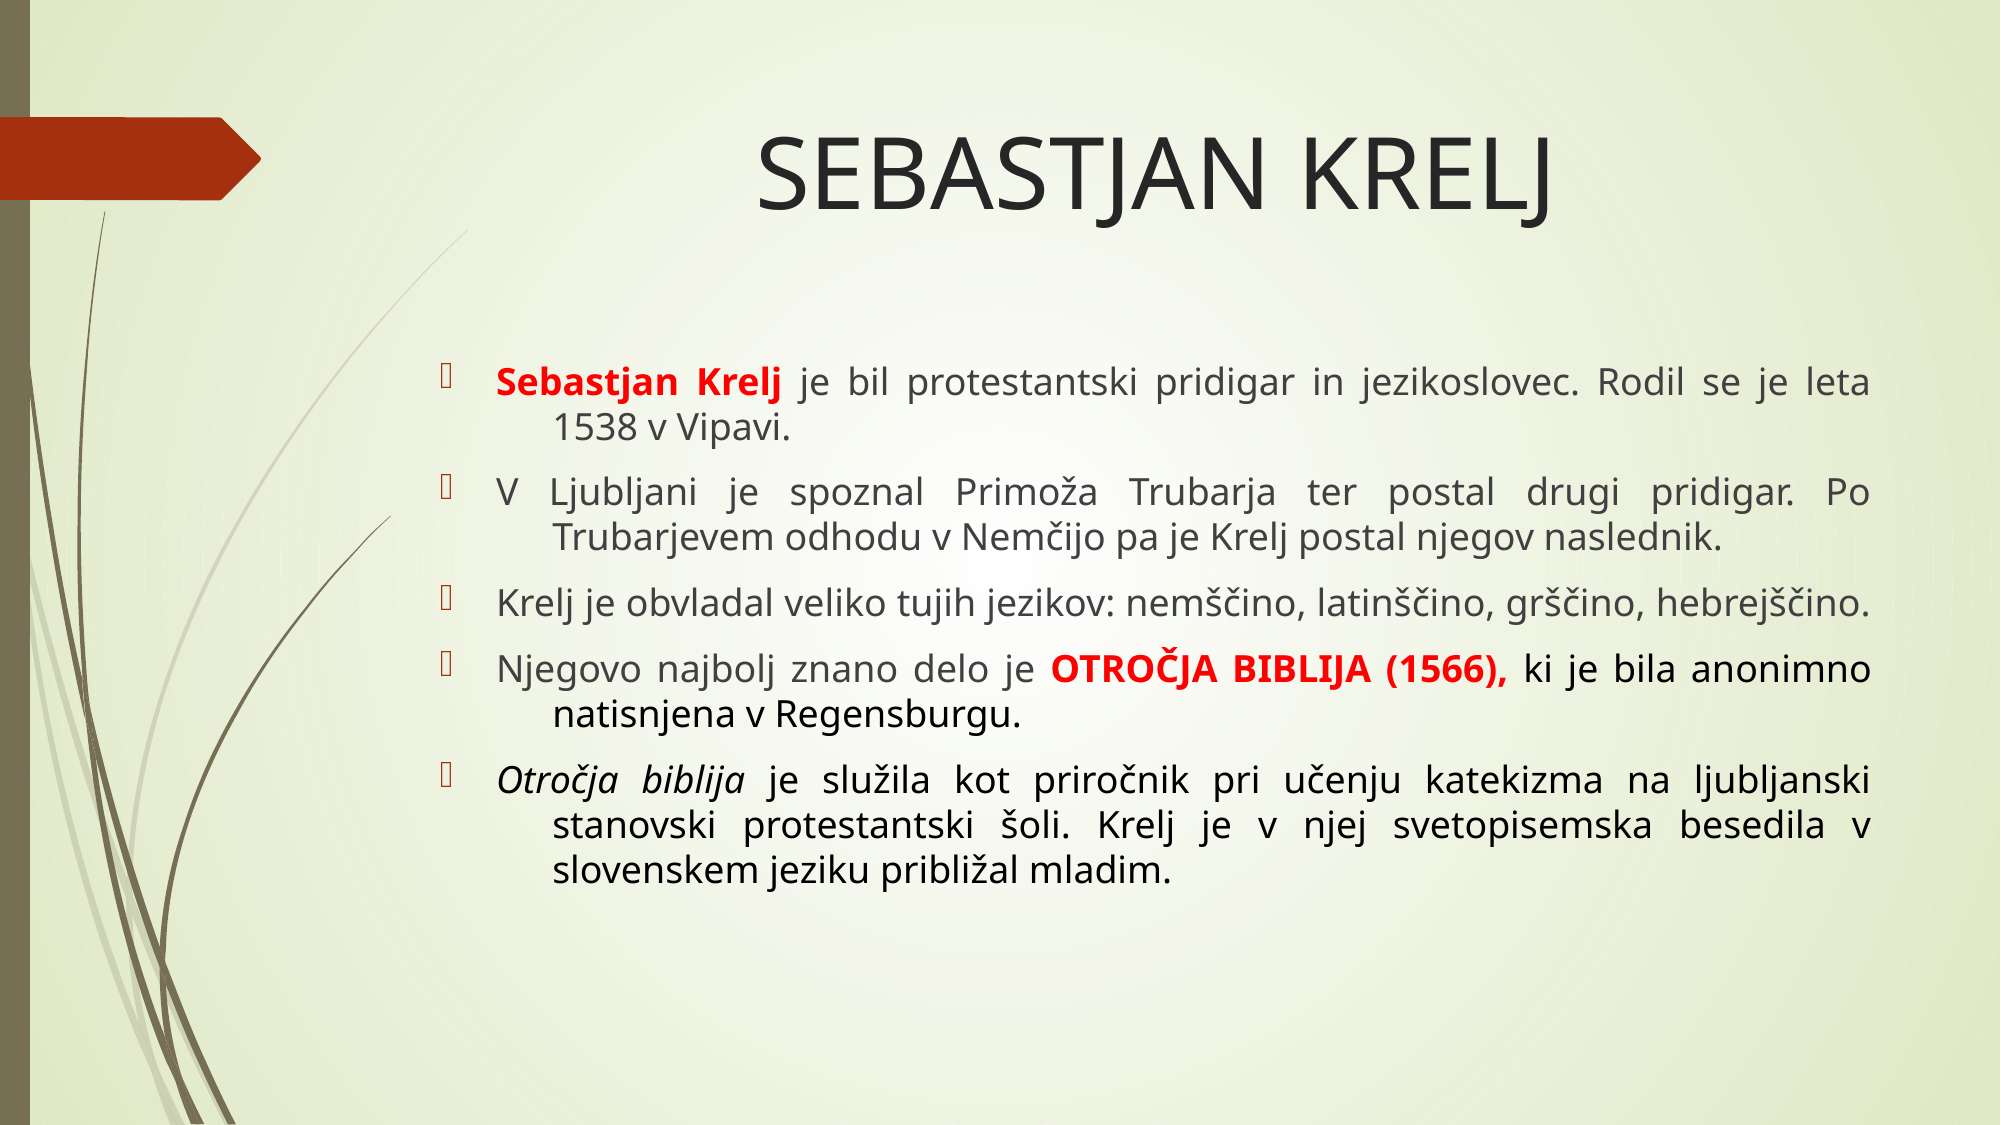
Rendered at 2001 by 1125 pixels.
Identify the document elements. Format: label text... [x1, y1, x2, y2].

list Sebastjan Krelj je bil protestantski pridigar in jezikoslovec. Rodil se je leta 1538 v Vipavi. V Ljubljani je spoznal Primoža Trubarja ter postal drugi pridigar. Po Trubarjevem odhodu v Nemčijo pa je Krelj postal njegov naslednik. Krelj je obvladal veliko tujih jezikov: nemščino, latinščino, grščino, hebrejščino. Njegovo najbolj znano delo je OTROČJA BIBLIJA (1566), ki je bila anonimno natisnjena v Regensburgu. Otročja biblija je služila kot priročnik pri učenju katekizma na ljubljanski stanovski protestantski šoli. Krelj je v njej svetopisemska besedila v slovenskem jeziku približal mladim. [424, 350, 1888, 992]
title SEBASTJAN KRELJ [425, 102, 1888, 313]
